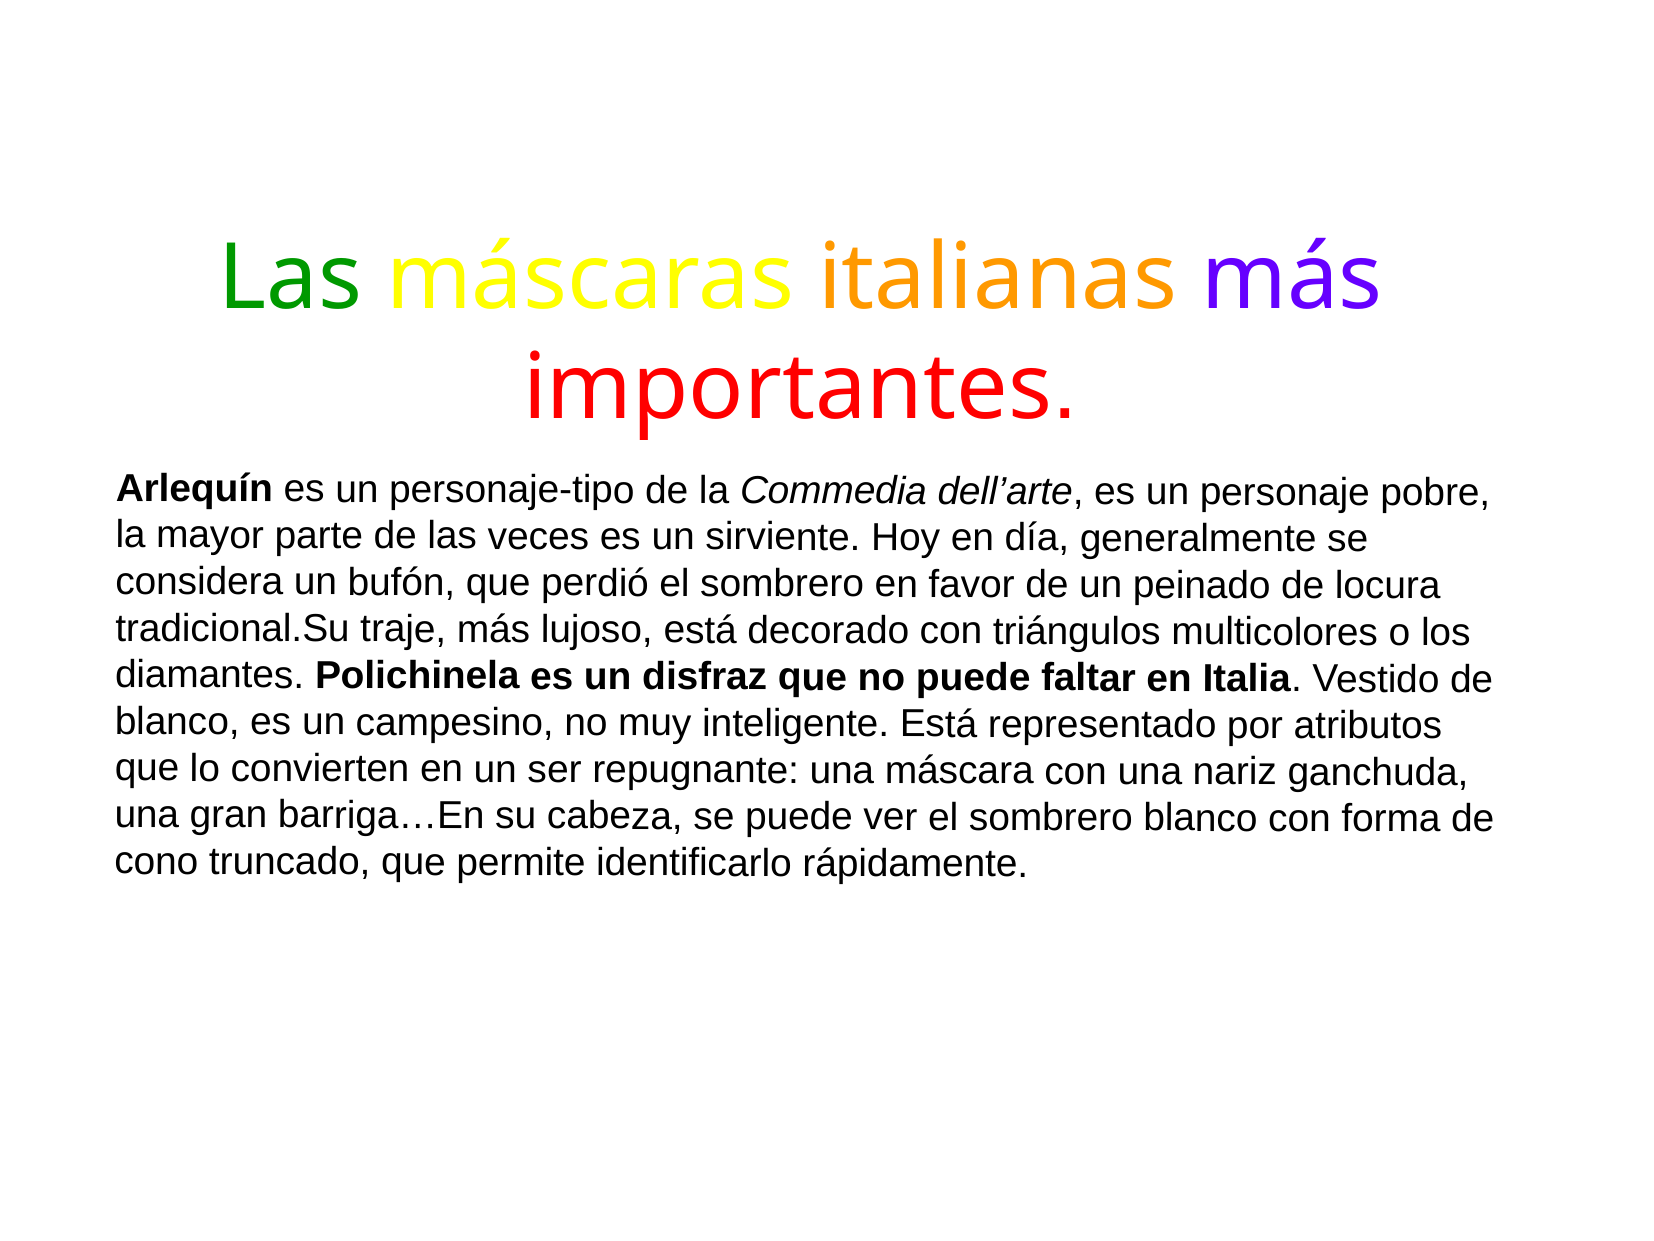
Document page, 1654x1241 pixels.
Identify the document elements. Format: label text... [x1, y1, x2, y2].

list Arlequín es un personaje-tipo de la Commedia dell’arte, es un personaje pobre, la mayor parte de las veces es un sirviente. Hoy en día, generalmente se considera un bufón, que perdió el sombrero en favor de un peinado de locura tradicional.Su traje, más lujoso, está decorado con triángulos multicolores o los diamantes. Polichinela es un disfraz que no puede faltar en Italia. Vestido de blanco, es un campesino, no muy inteligente. Está representado por atributos que lo convierten en un ser repugnante: una máscara con una nariz ganchuda, una gran barriga…En su cabeza, se puede ver el sombrero blanco con forma de cono truncado, que permite identificarlo rápidamente. [114, 462, 1502, 933]
title Las máscaras italianas más importantes. [82, 131, 1519, 523]
